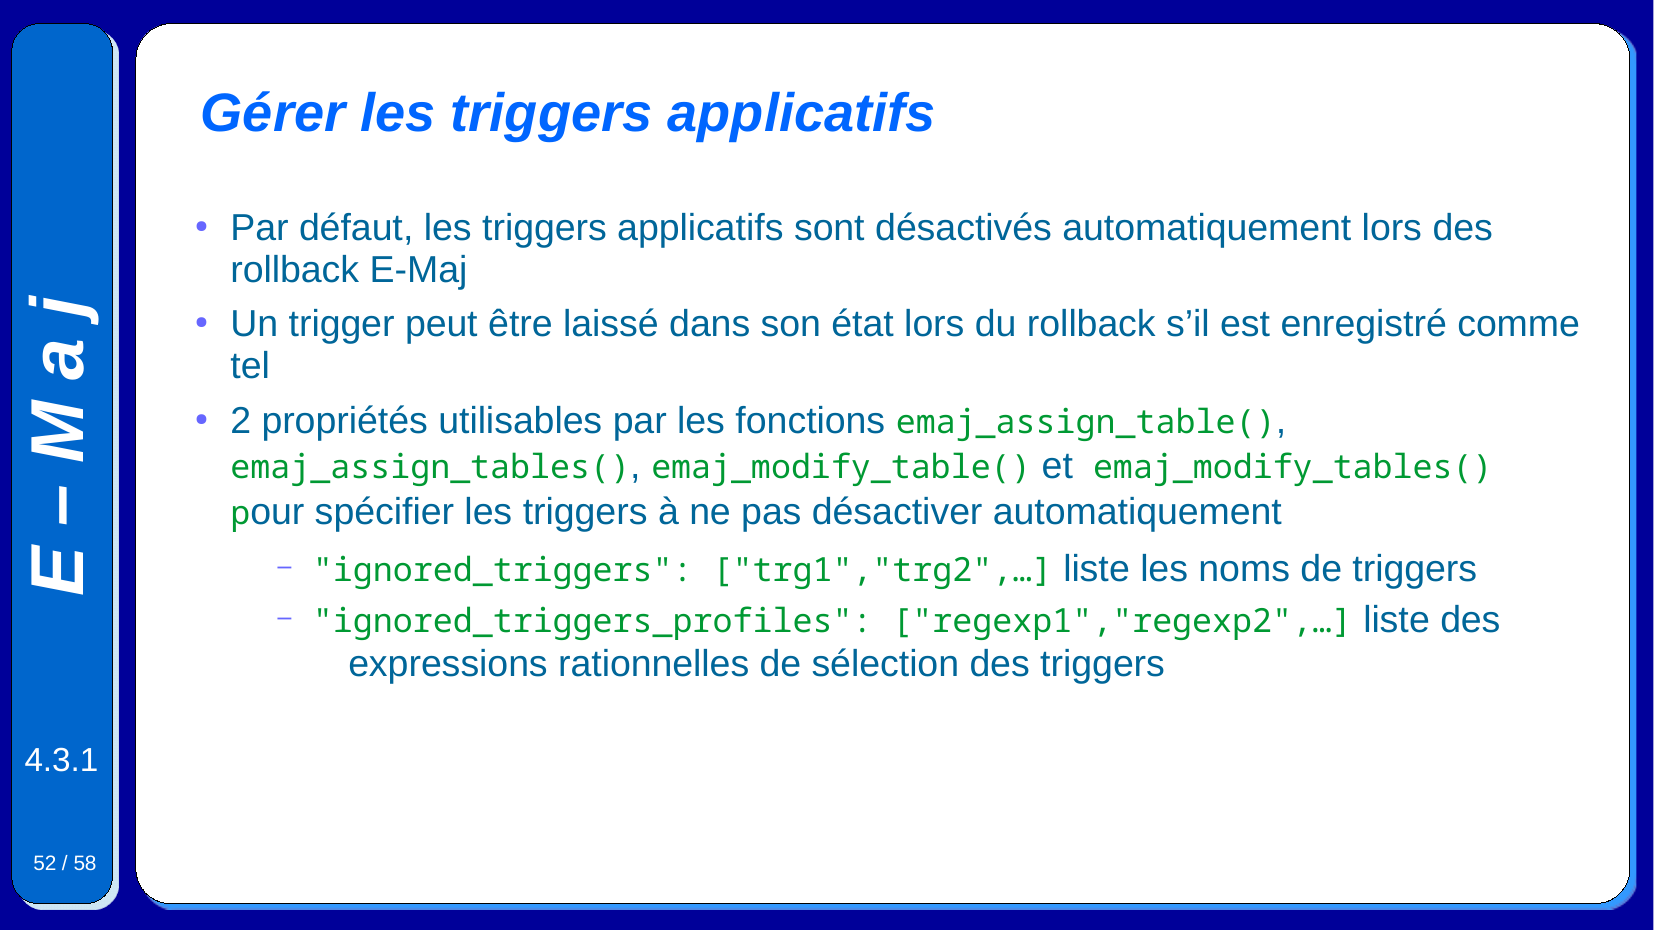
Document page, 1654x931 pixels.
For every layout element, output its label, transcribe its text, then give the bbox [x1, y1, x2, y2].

title Gérer les triggers applicatifs [200, 34, 1575, 191]
list Par défaut, les triggers applicatifs sont désactivés automatiquement lors des rollback E-Maj Un trigger peut être laissé dans son état lors du rollback s’il est enregistré comme tel 2 propriétés utilisables par les fonctions emaj_assign_table(), emaj_assign_tables(), emaj_modify_table() et emaj_modify_tables() pour spécifier les triggers à ne pas désactiver automatiquement "ignored_triggers": ["trg1","trg2",…] liste les noms de triggers "ignored_triggers_profiles": ["regexp1","regexp2",…] liste des expressions rationnelles de sélection des triggers [177, 206, 1587, 880]
